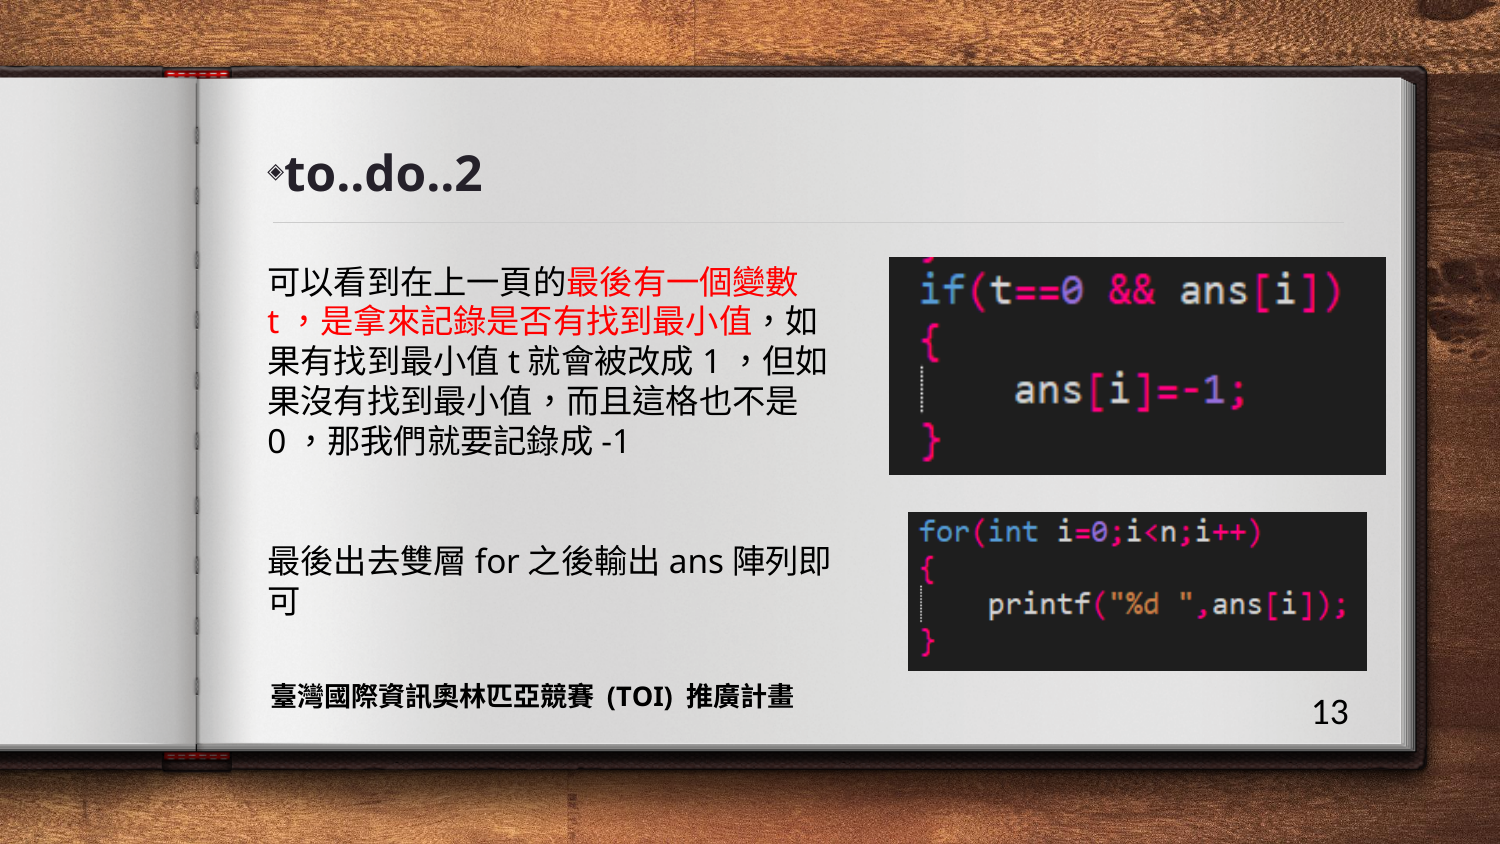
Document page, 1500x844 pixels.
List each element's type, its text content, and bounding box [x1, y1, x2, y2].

picture [889, 257, 1386, 475]
picture [908, 512, 1367, 671]
text_box [1295, 672, 1386, 737]
list to..do..2 [252, 126, 1194, 216]
text_box 可以看到在上一頁的最後有一個變數t，是拿來記錄是否有找到最小值，如果有找到最小值t就會被改成1，但如果沒有找到最小值，而且這格也不是0，那我們就要記錄成-1 最後出去雙層for之後輸出ans陣列即可 [252, 253, 850, 592]
